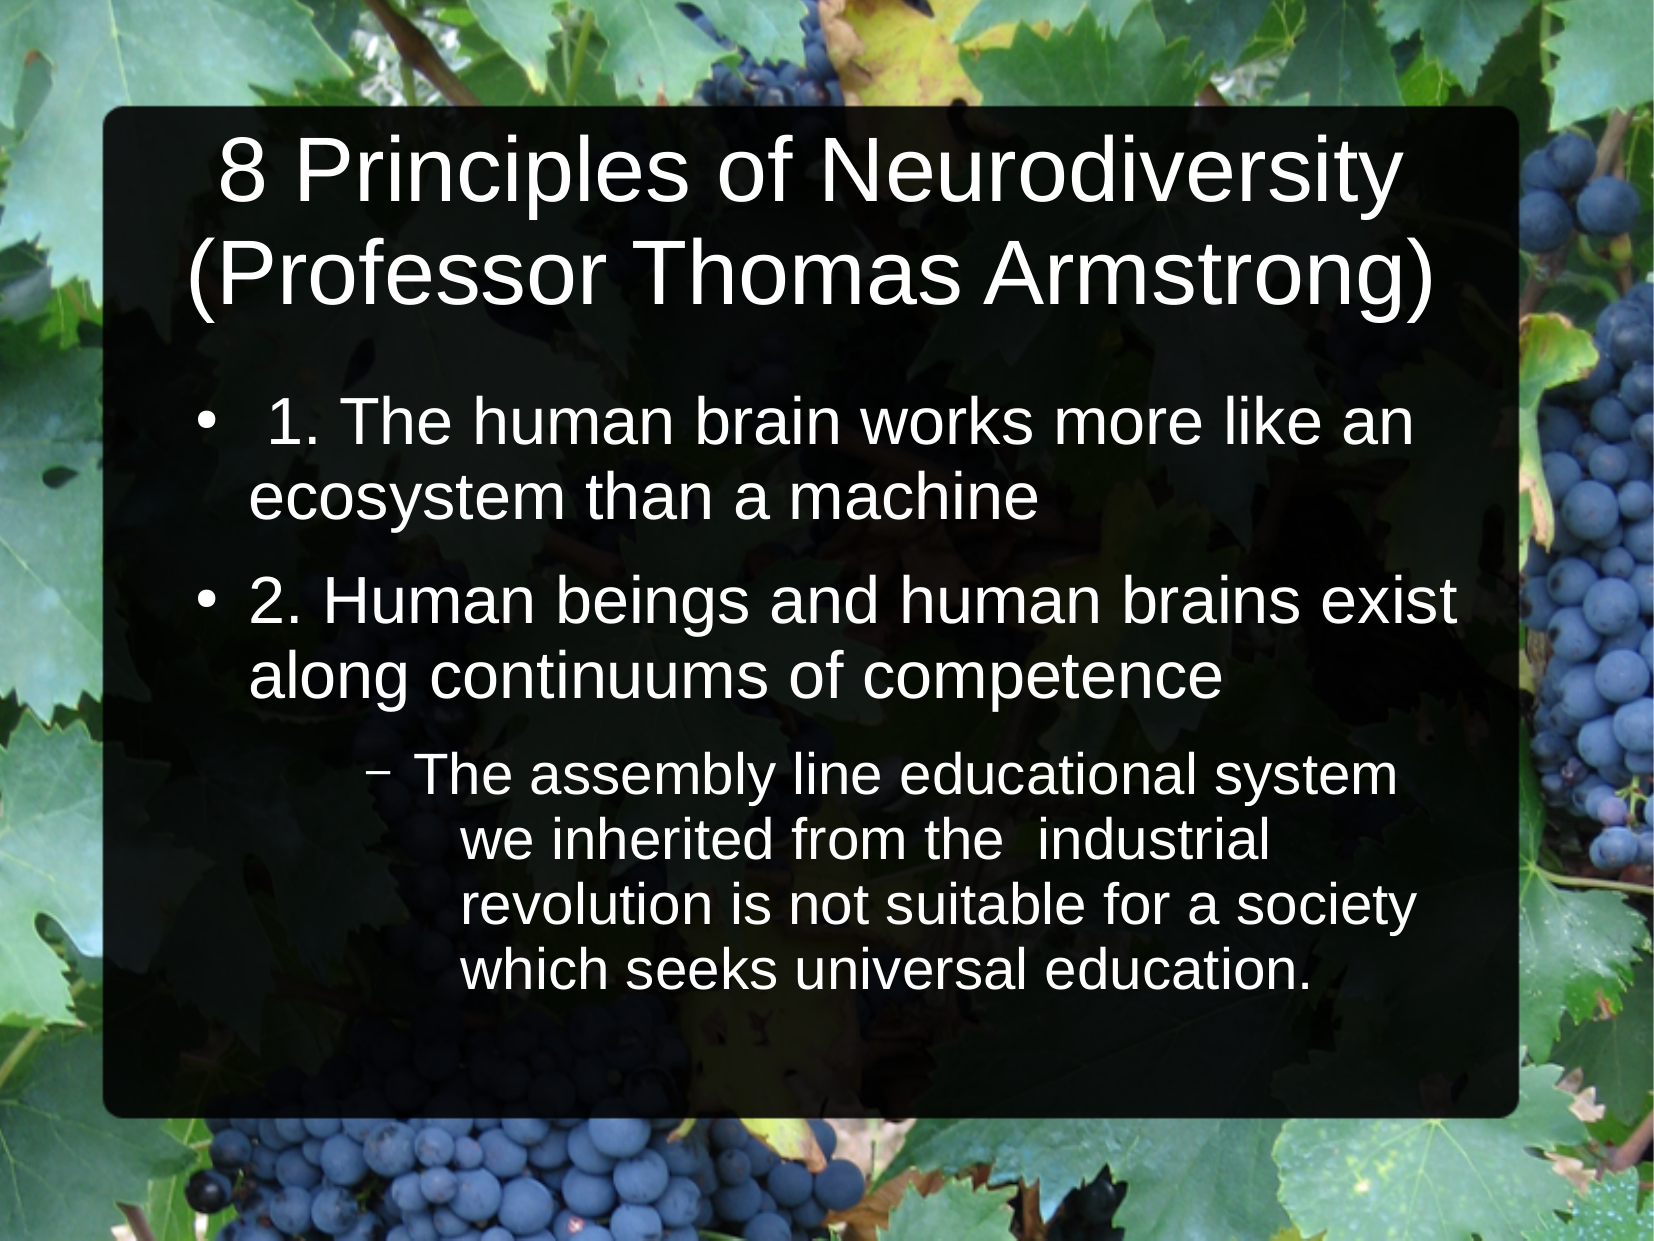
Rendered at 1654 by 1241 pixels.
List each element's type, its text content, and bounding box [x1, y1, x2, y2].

picture [0, 0, 1654, 1241]
list 1. The human brain works more like an ecosystem than a machine 2. Human beings and human brains exist along continuums of competence The assembly line educational system we inherited from the industrial revolution is not suitable for a society which seeks universal education. [177, 383, 1477, 1188]
title 8 Principles of Neurodiversity (Professor Thomas Armstrong) [118, 118, 1506, 324]
